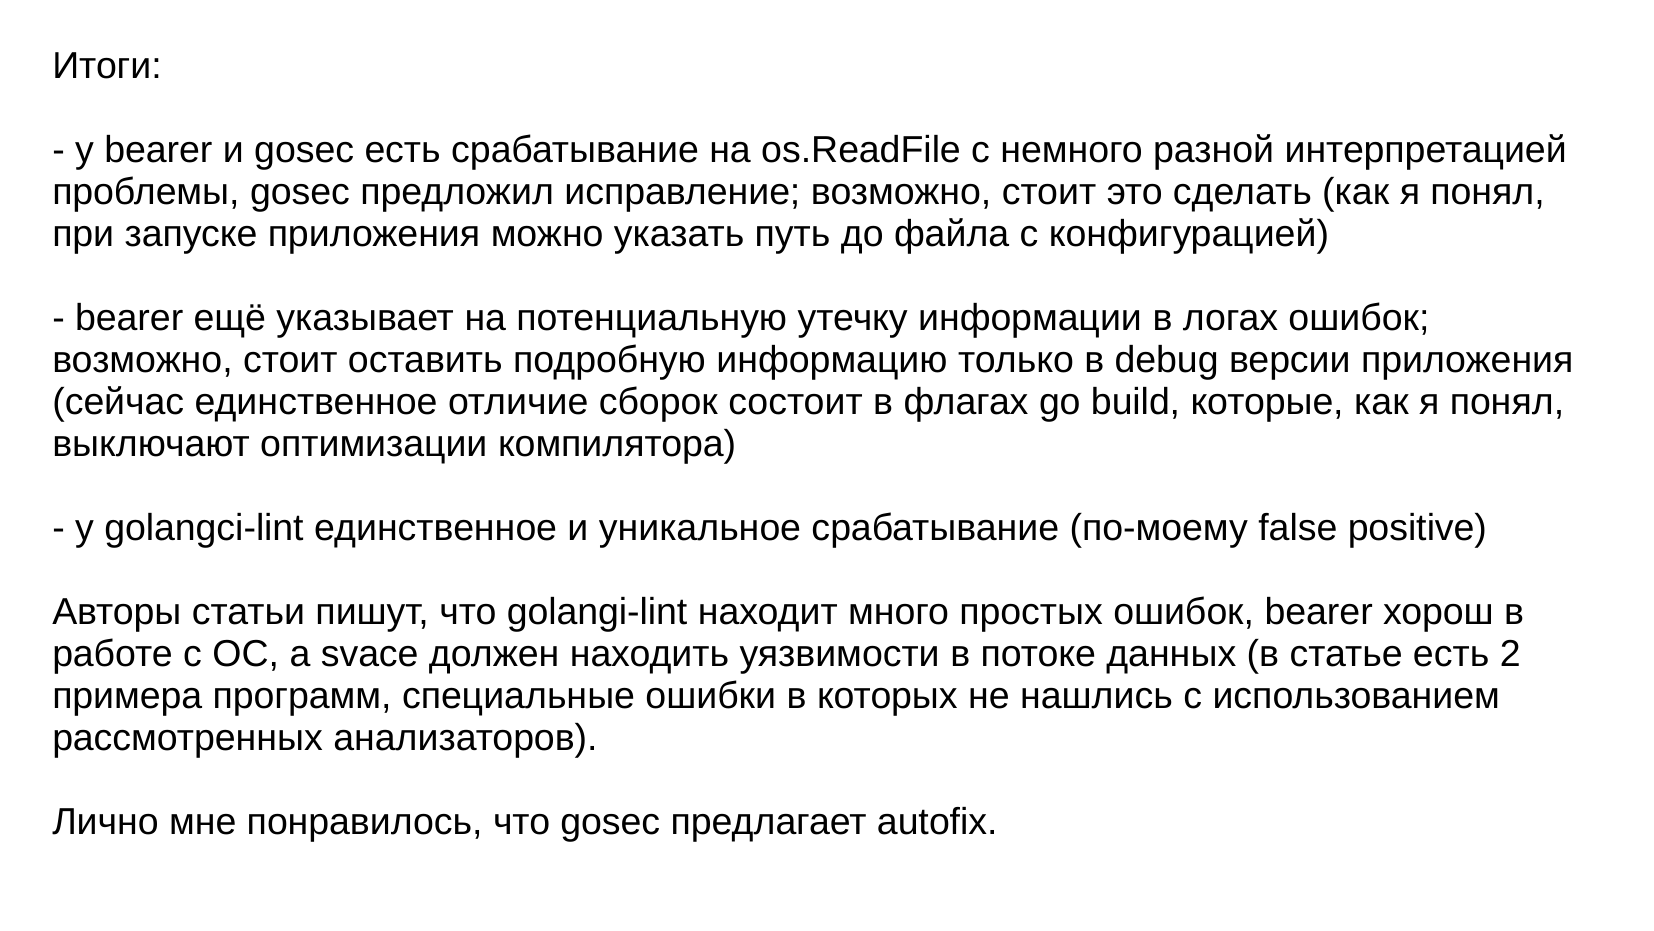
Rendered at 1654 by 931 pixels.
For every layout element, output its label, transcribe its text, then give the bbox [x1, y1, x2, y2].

text_box Итоги: - у bearer и gosec есть срабатывание на os.ReadFile с немного разной интерпретацией проблемы, gosec предложил исправление; возможно, стоит это сделать (как я понял, при запуске приложения можно указать путь до файла с конфигурацией) - bearer ещё указывает на потенциальную утечку информации в логах ошибок; возможно, стоит оставить подробную информацию только в debug версии приложения (сейчас единственное отличие сборок состоит в флагах go build, которые, как я понял, выключают оптимизации компилятора) - у golangci-lint единственное и уникальное срабатывание (по-моему false positive) Авторы статьи пишут, что golangi-lint находит много простых ошибок, bearer хорош в работе с ОС, а svace должен находить уязвимости в потоке данных (в статье есть 2 примера программ, специальные ошибки в которых не нашлись с использованием рассмотренных анализаторов). Лично мне понравилось, что gosec предлагает autofix. [37, 37, 1613, 851]
